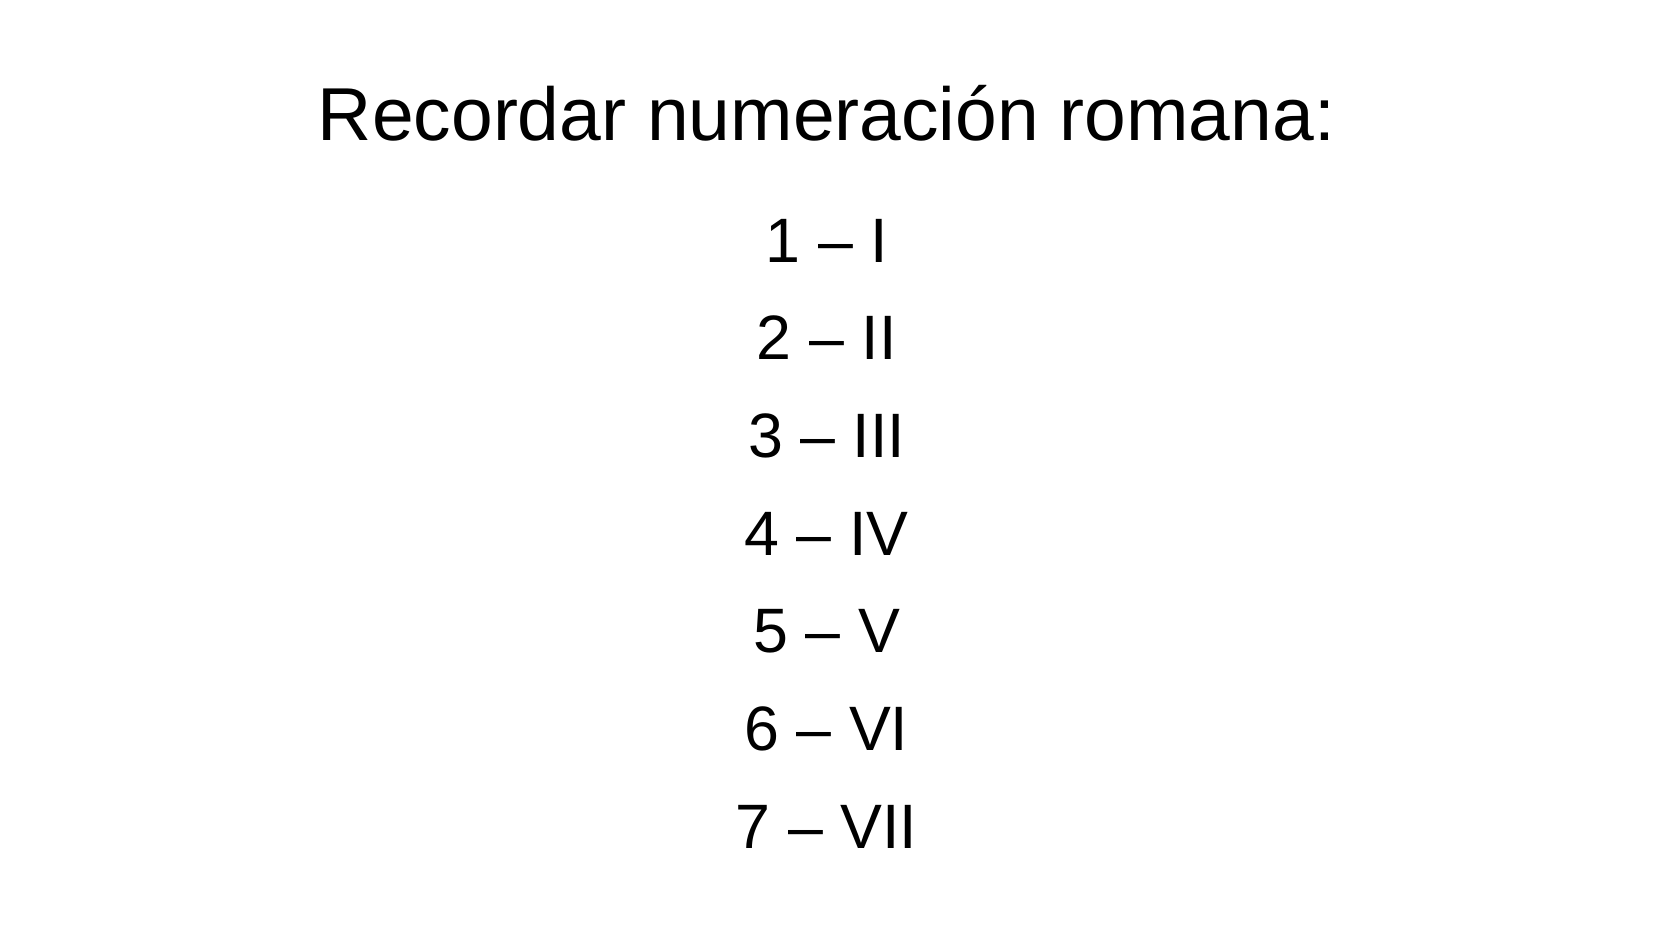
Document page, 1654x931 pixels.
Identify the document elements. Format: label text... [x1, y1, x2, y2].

title Recordar numeración romana: [82, 37, 1571, 193]
list 1 – I 2 – II 3 – III 4 – IV 5 – V 6 – VI 7 – VII [442, 204, 1211, 863]
